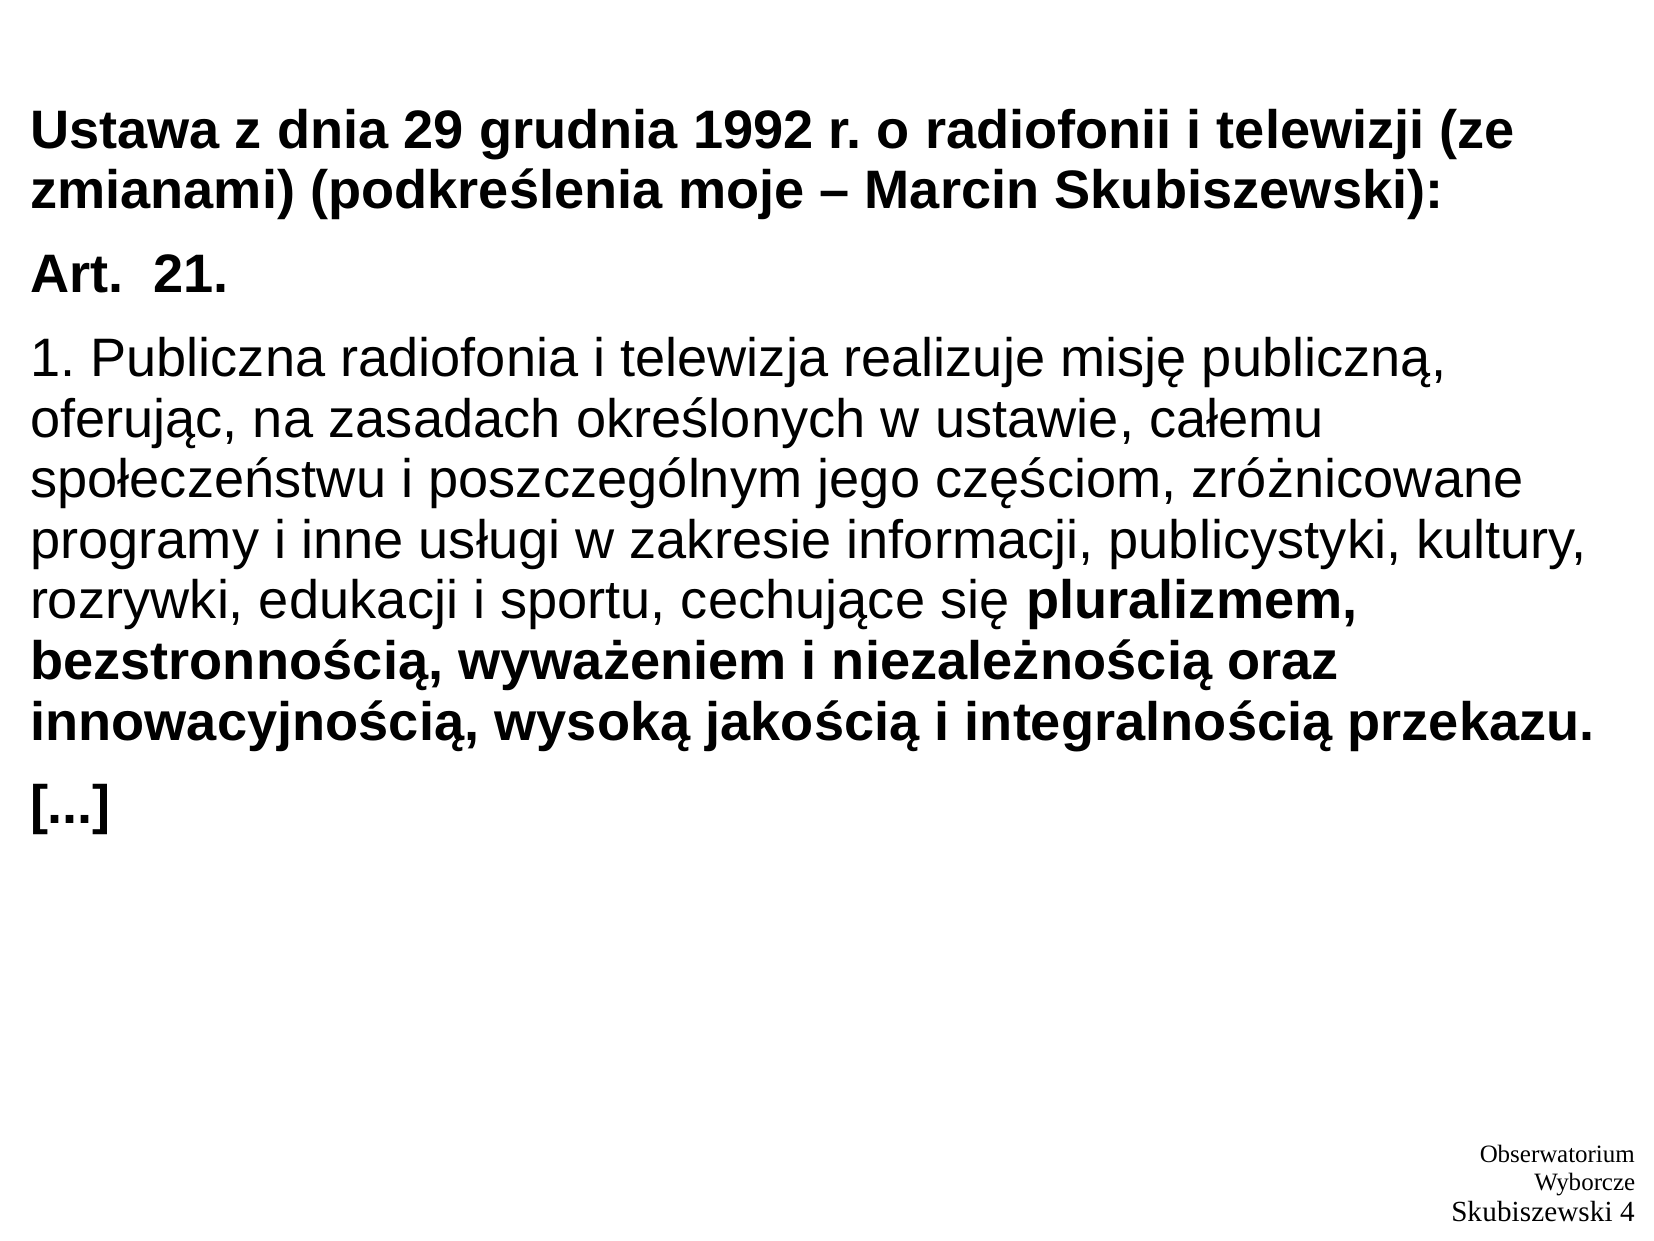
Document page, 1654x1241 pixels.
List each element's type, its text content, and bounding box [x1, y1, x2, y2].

list Ustawa z dnia 29 grudnia 1992 r. o radiofonii i telewizji (ze zmianami) (podkreślenia moje – Marcin Skubiszewski): Art. 21. 1. Publiczna radiofonia i telewizja realizuje misję publiczną, oferując, na zasadach określonych w ustawie, całemu społeczeństwu i poszczególnym jego częściom, zróżnicowane programy i inne usługi w zakresie informacji, publicystyki, kultury, rozrywki, edukacji i sportu, cechujące się pluralizmem, bezstronnością, wyważeniem i niezależnością oraz innowacyjnością, wysoką jakością i integralnością przekazu. [...] [30, 14, 1621, 1155]
